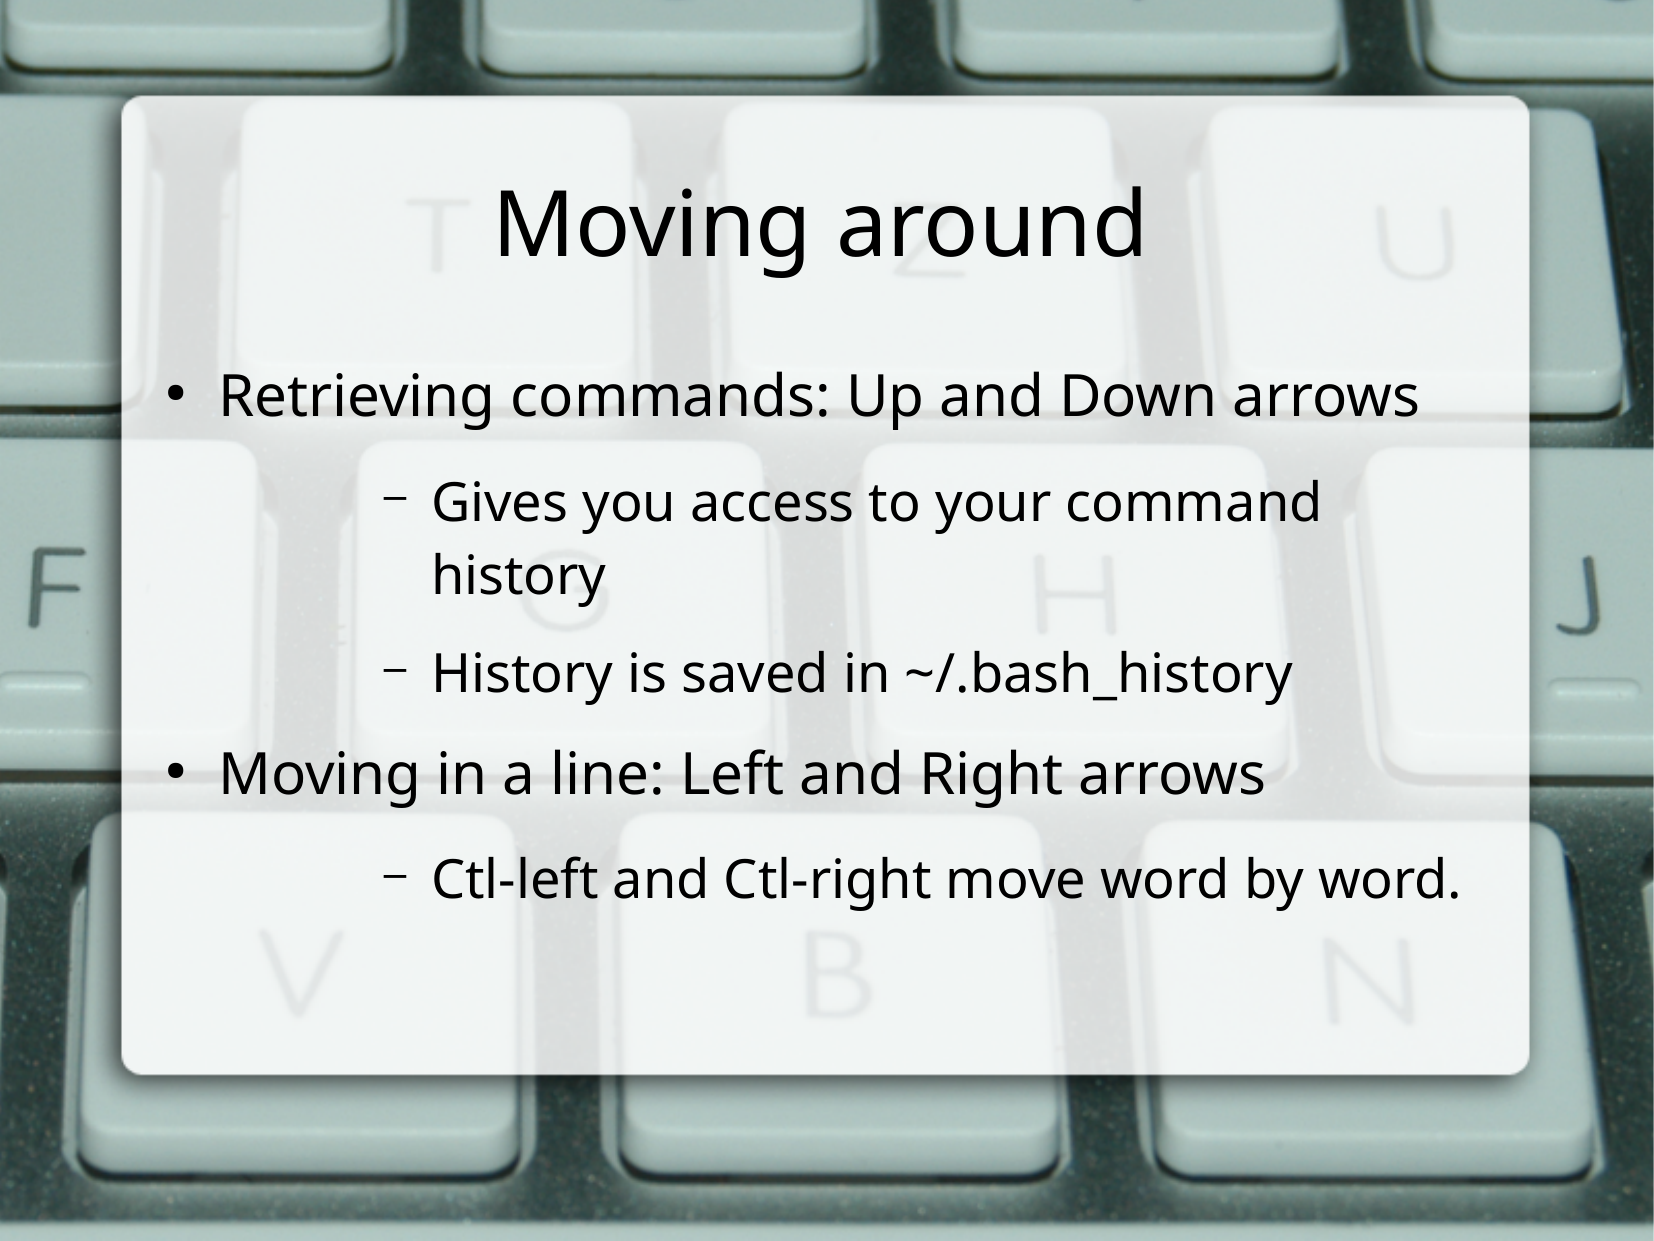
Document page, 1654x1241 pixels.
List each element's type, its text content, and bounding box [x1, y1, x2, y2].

picture [0, 0, 1654, 1241]
title Moving around [135, 117, 1506, 325]
list Retrieving commands: Up and Down arrows Gives you access to your command history History is saved in ~/.bash_history Moving in a line: Left and Right arrows Ctl-left and Ctl-right move word by word. [147, 354, 1506, 1074]
